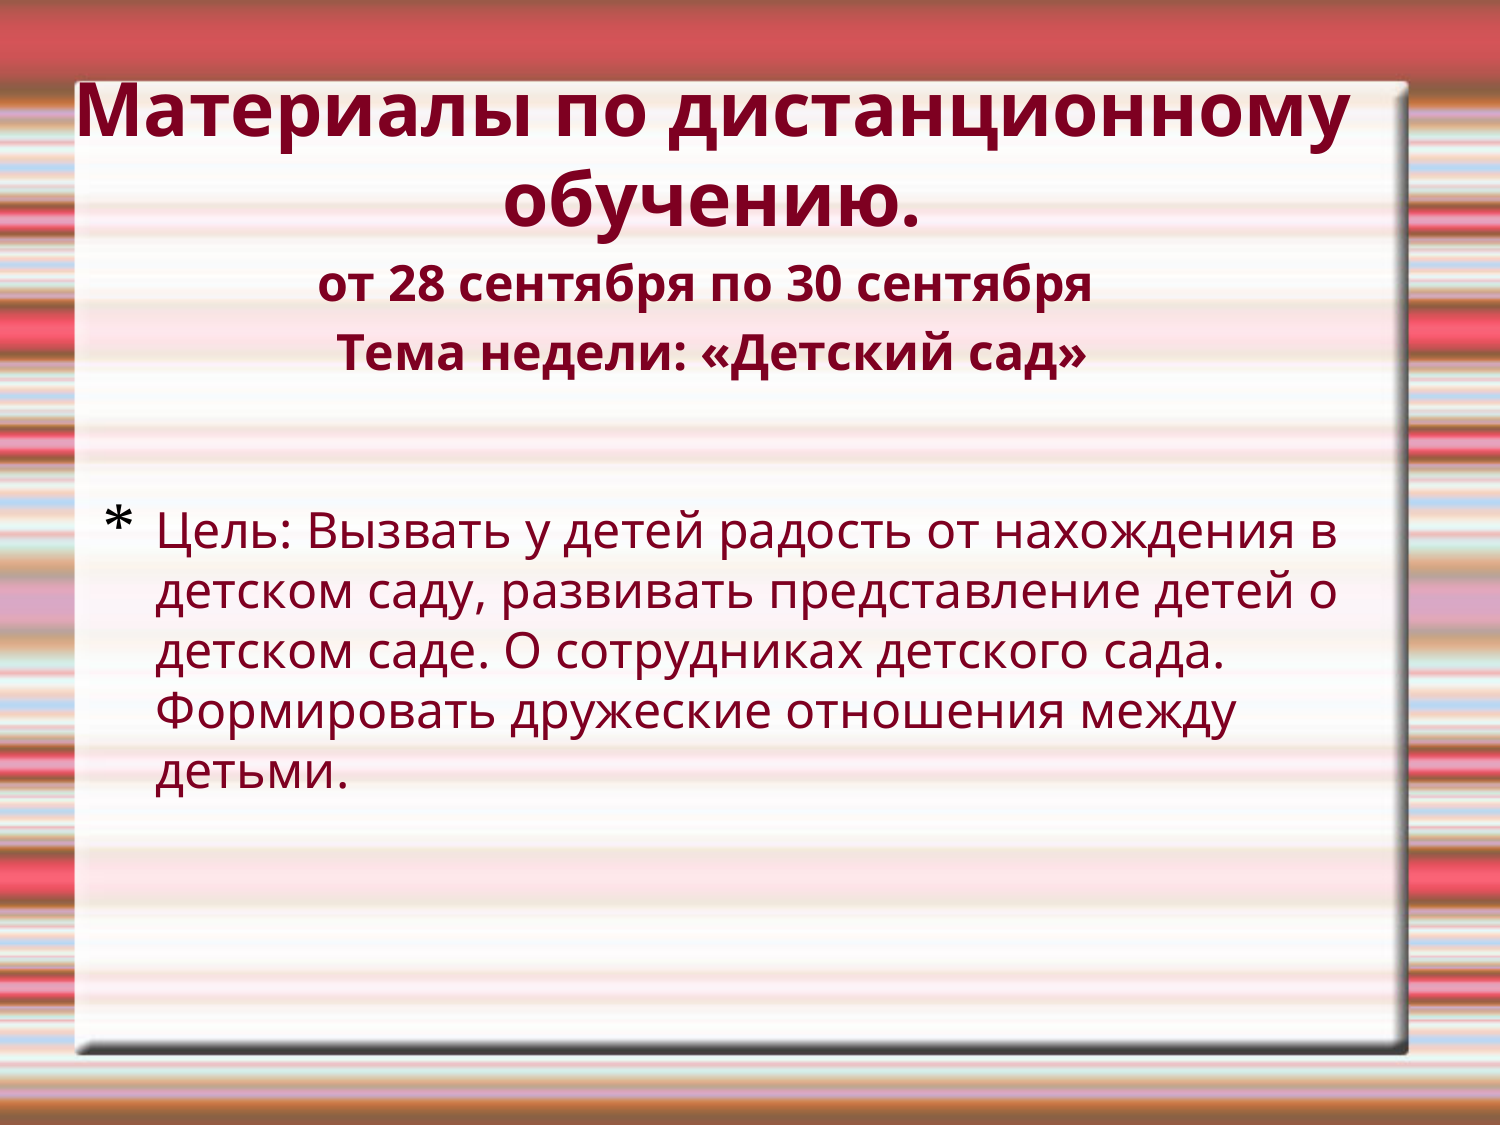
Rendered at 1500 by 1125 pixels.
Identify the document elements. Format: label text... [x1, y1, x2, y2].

list Материалы по дистанционному обучению. от 28 сентября по 30 сентября Тема недели: «Детский сад» [0, 54, 1436, 690]
title Цель: Вызвать у детей радость от нахождения в детском саду, развивать представление детей о детском саде. О сотрудниках детского сада. Формировать дружеские отношения между детьми. [88, 690, 1424, 858]
picture [0, 0, 1500, 1125]
